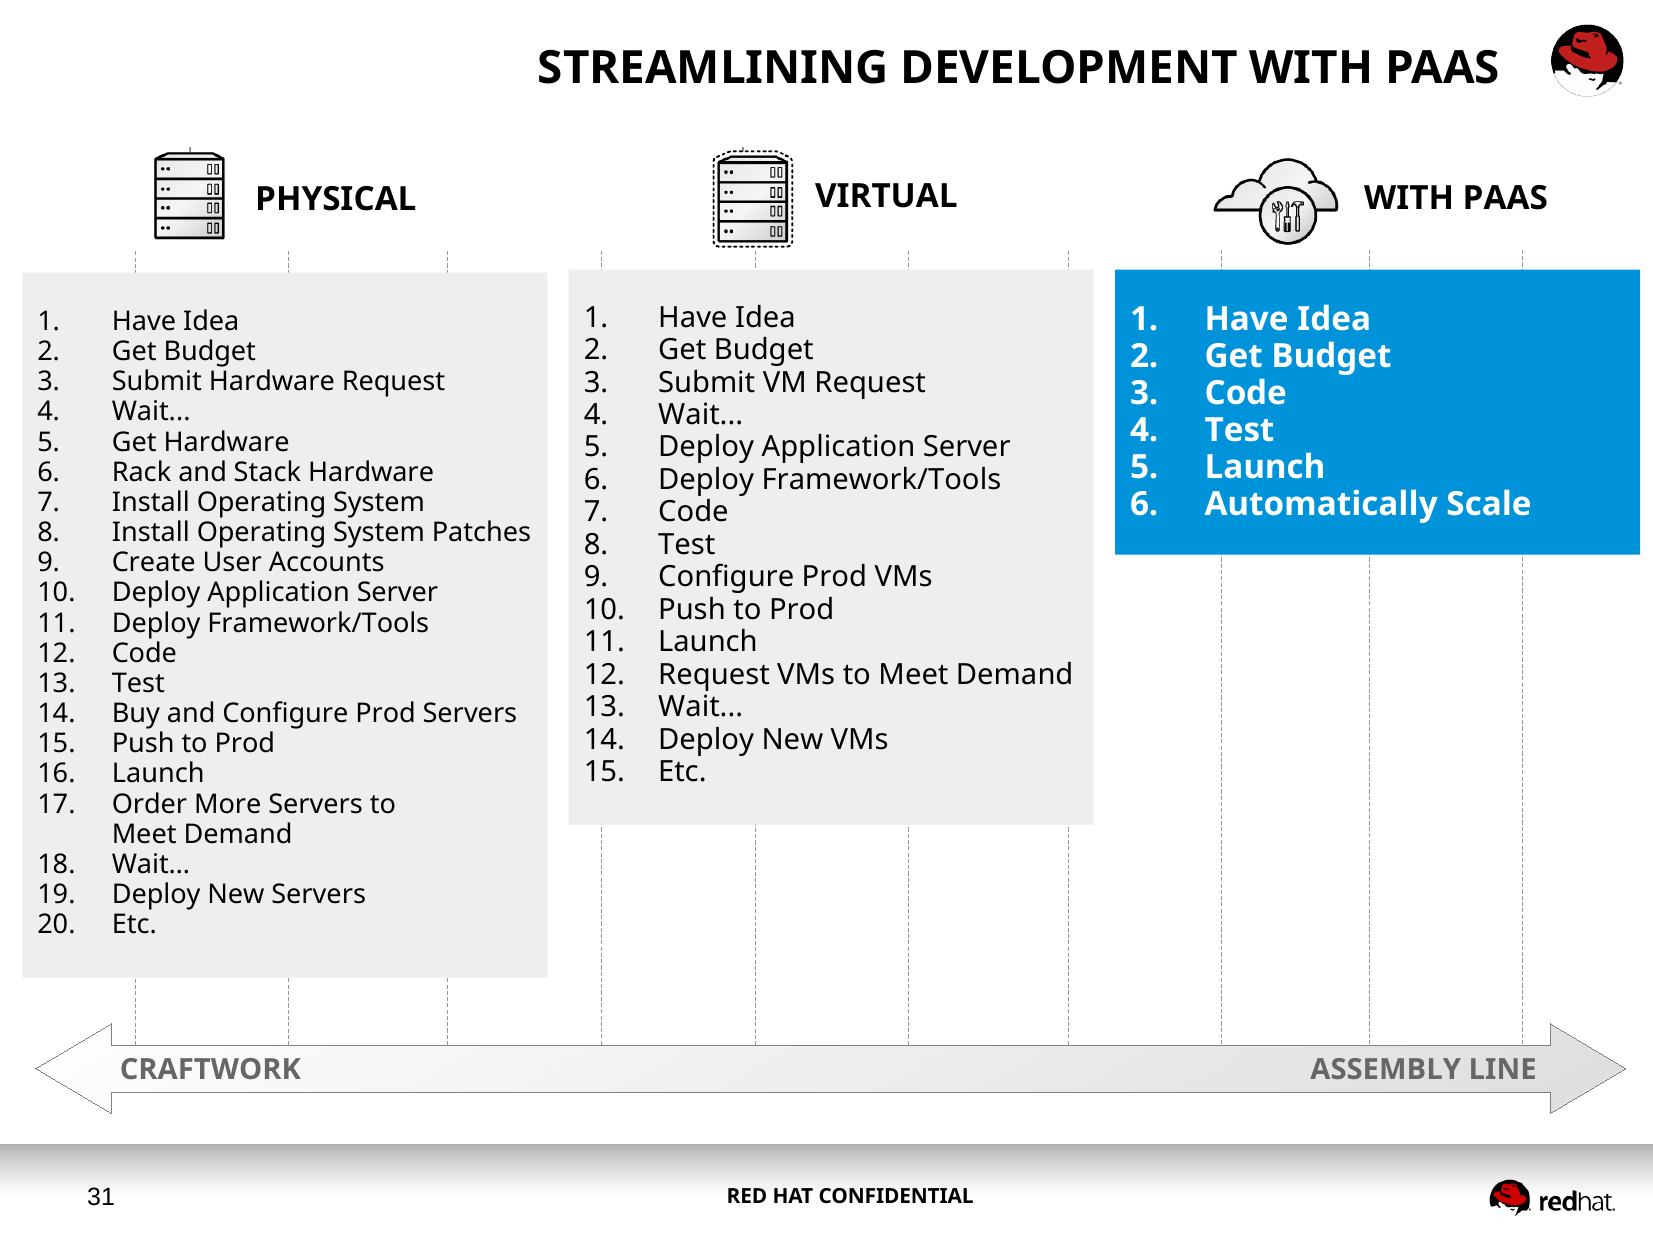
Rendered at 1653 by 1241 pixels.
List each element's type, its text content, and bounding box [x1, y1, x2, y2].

text_box WITH PAAS [1349, 174, 1590, 224]
picture [1551, 24, 1624, 97]
text_box VIRTUAL [801, 172, 1041, 222]
picture [703, 147, 801, 260]
picture [133, 147, 247, 245]
text_box Have Idea Get Budget Submit VM Request Wait... Deploy Application Server Deploy Framework/Tools Code Test Configure Prod VMs Push to Prod Launch Request VMs to Meet Demand Wait... Deploy New VMs Etc. [568, 269, 1094, 825]
title STREAMLINING DEVELOPMENT WITH PAAS [75, 36, 1501, 95]
text_box PHYSICAL [240, 175, 481, 225]
text_box Have Idea Get Budget Submit Hardware Request Wait... Get Hardware Rack and Stack Hardware Install Operating System Install Operating System Patches Create User Accounts Deploy Application Server Deploy Framework/Tools Code Test Buy and Configure Prod Servers Push to Prod Launch Order More Servers to Meet Demand Wait… Deploy New Servers Etc. [22, 272, 548, 978]
text_box [35, 1023, 1626, 1114]
text_box Have Idea Get Budget Code Test Launch Automatically Scale [1115, 269, 1641, 555]
text_box ASSEMBLY LINE [1221, 1048, 1552, 1093]
text_box CRAFTWORK [105, 1048, 436, 1093]
picture [0, 1144, 1653, 1241]
picture [1205, 145, 1350, 259]
